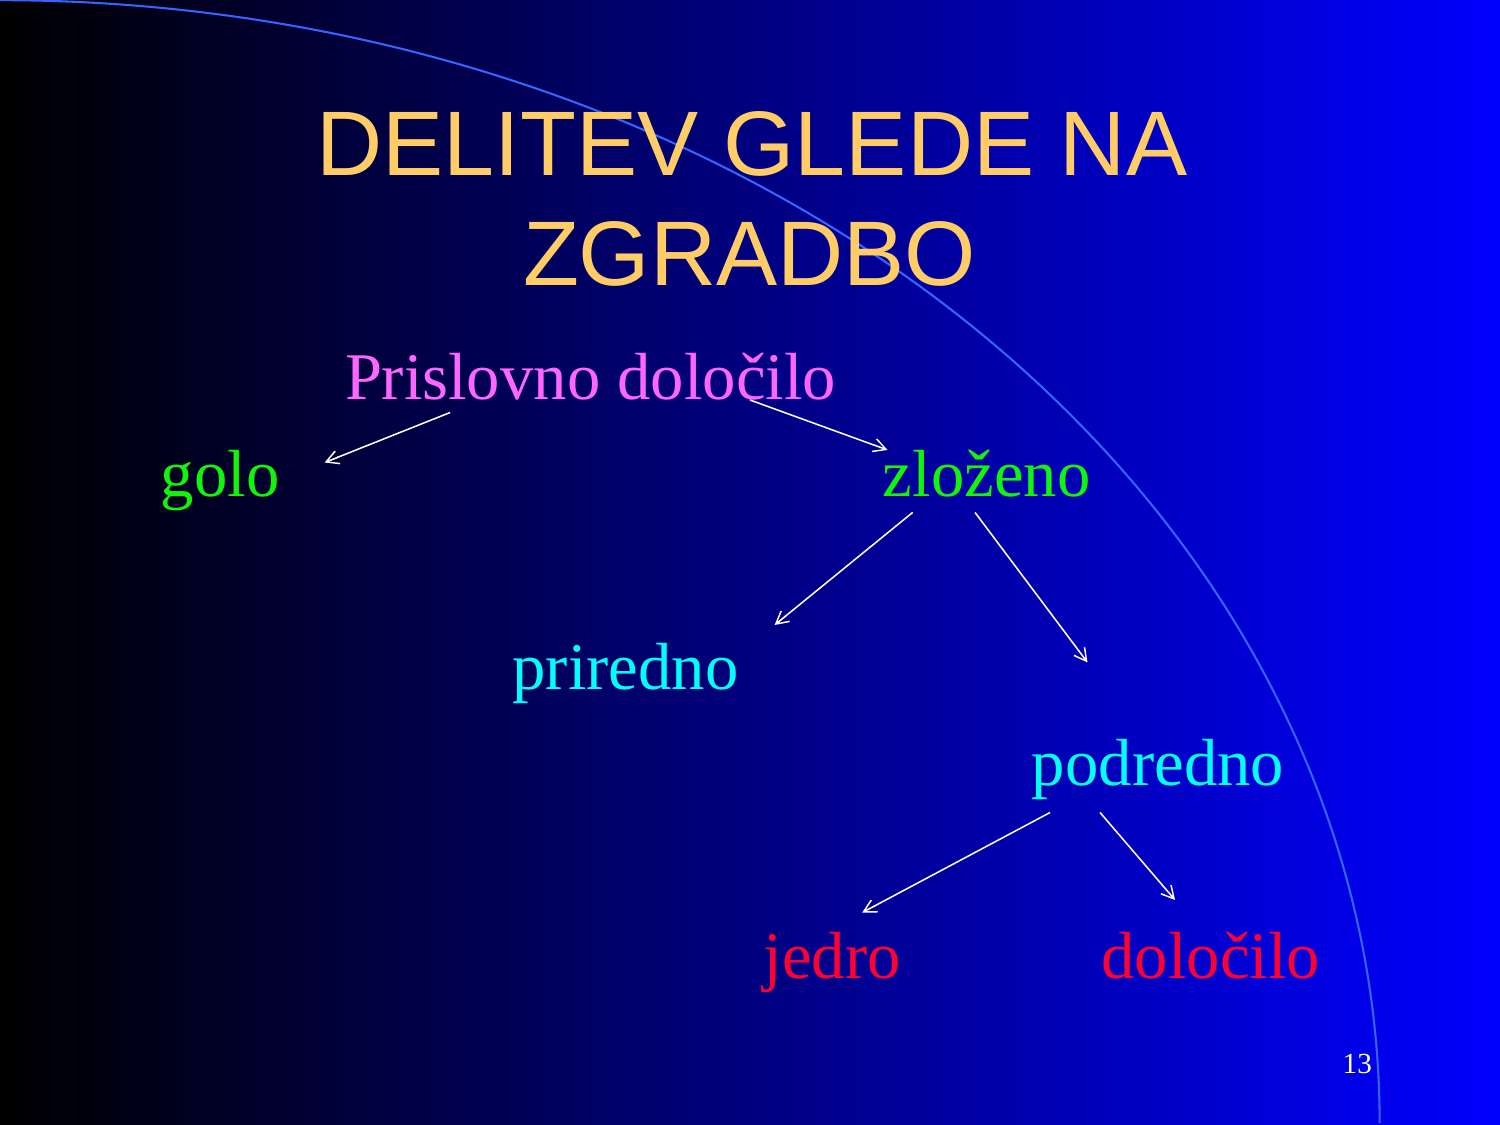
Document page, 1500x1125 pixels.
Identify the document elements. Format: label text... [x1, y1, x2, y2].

list Prislovno določilo golo zloženo priredno podredno jedro določilo [112, 324, 1388, 1097]
title DELITEV GLEDE NA ZGRADBO [112, 76, 1388, 312]
